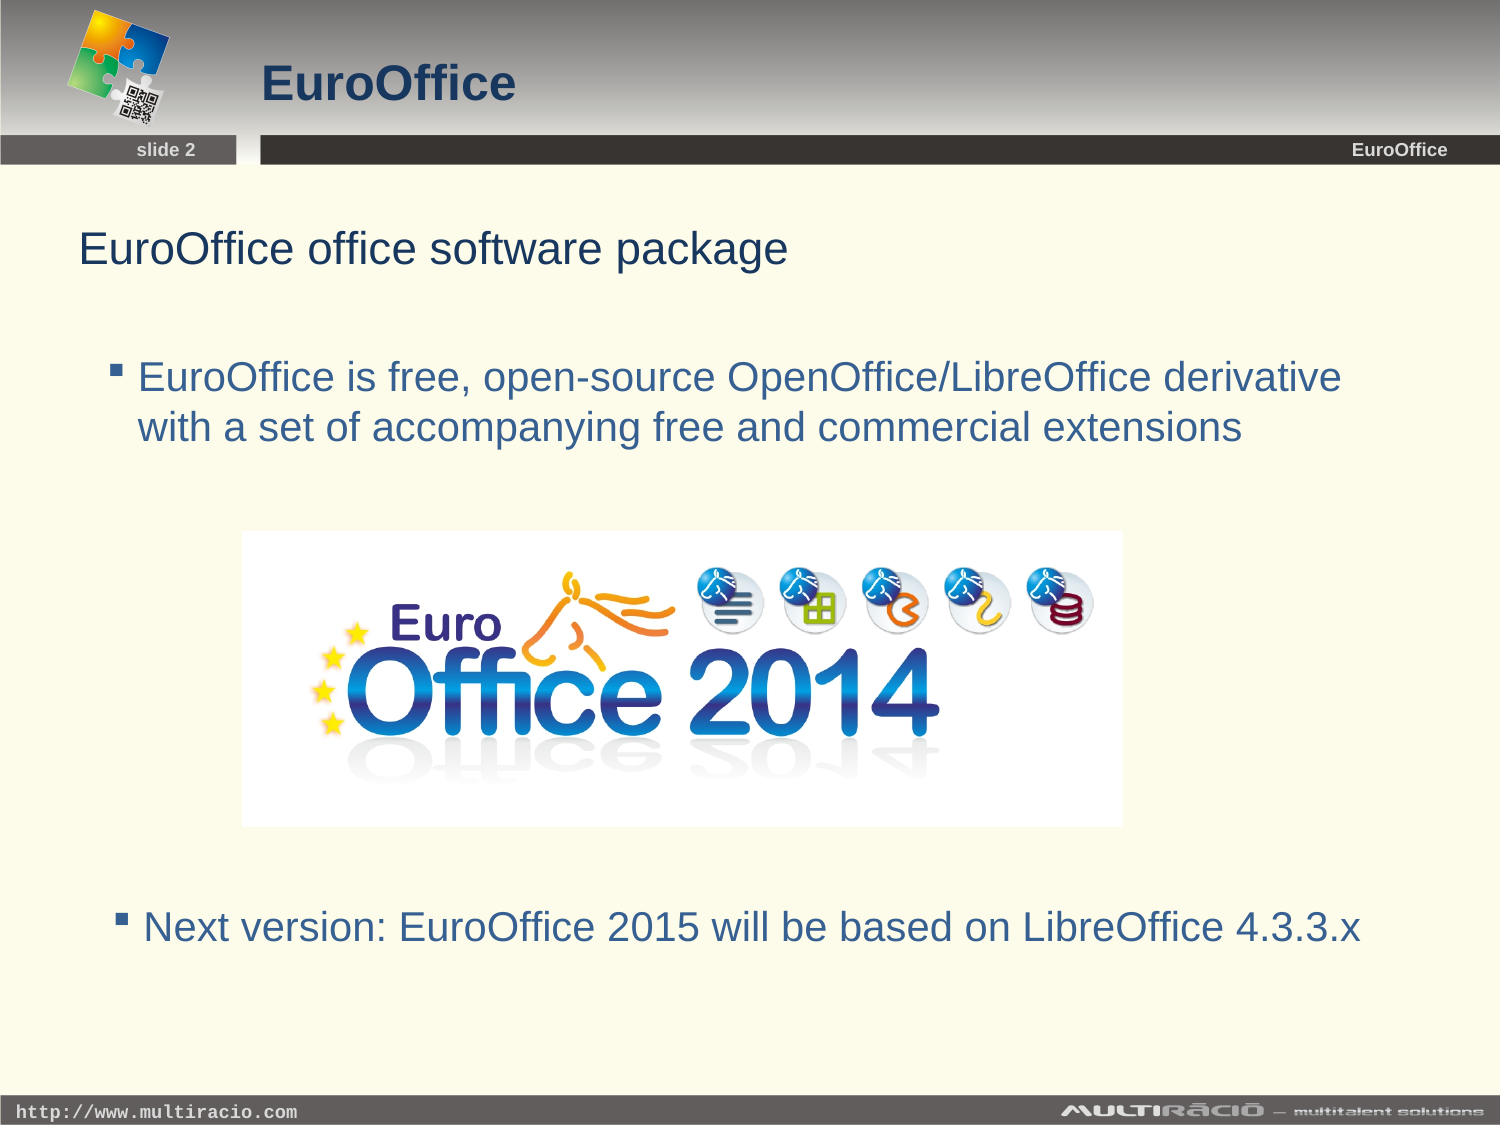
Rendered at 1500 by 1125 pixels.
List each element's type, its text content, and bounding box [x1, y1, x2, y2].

picture [0, 0, 1500, 1125]
list Next version: EuroOffice 2015 will be based on LibreOffice 4.3.3.x [68, 826, 1447, 1089]
text_box slide <number> [58, 137, 211, 161]
list EuroOffice office software package EuroOffice is free, open-source OpenOffice/LibreOffice derivative with a set of accompanying free and commercial extensions [63, 210, 1442, 525]
text_box EuroOffice [304, 137, 1468, 161]
title EuroOffice [246, 35, 1397, 111]
